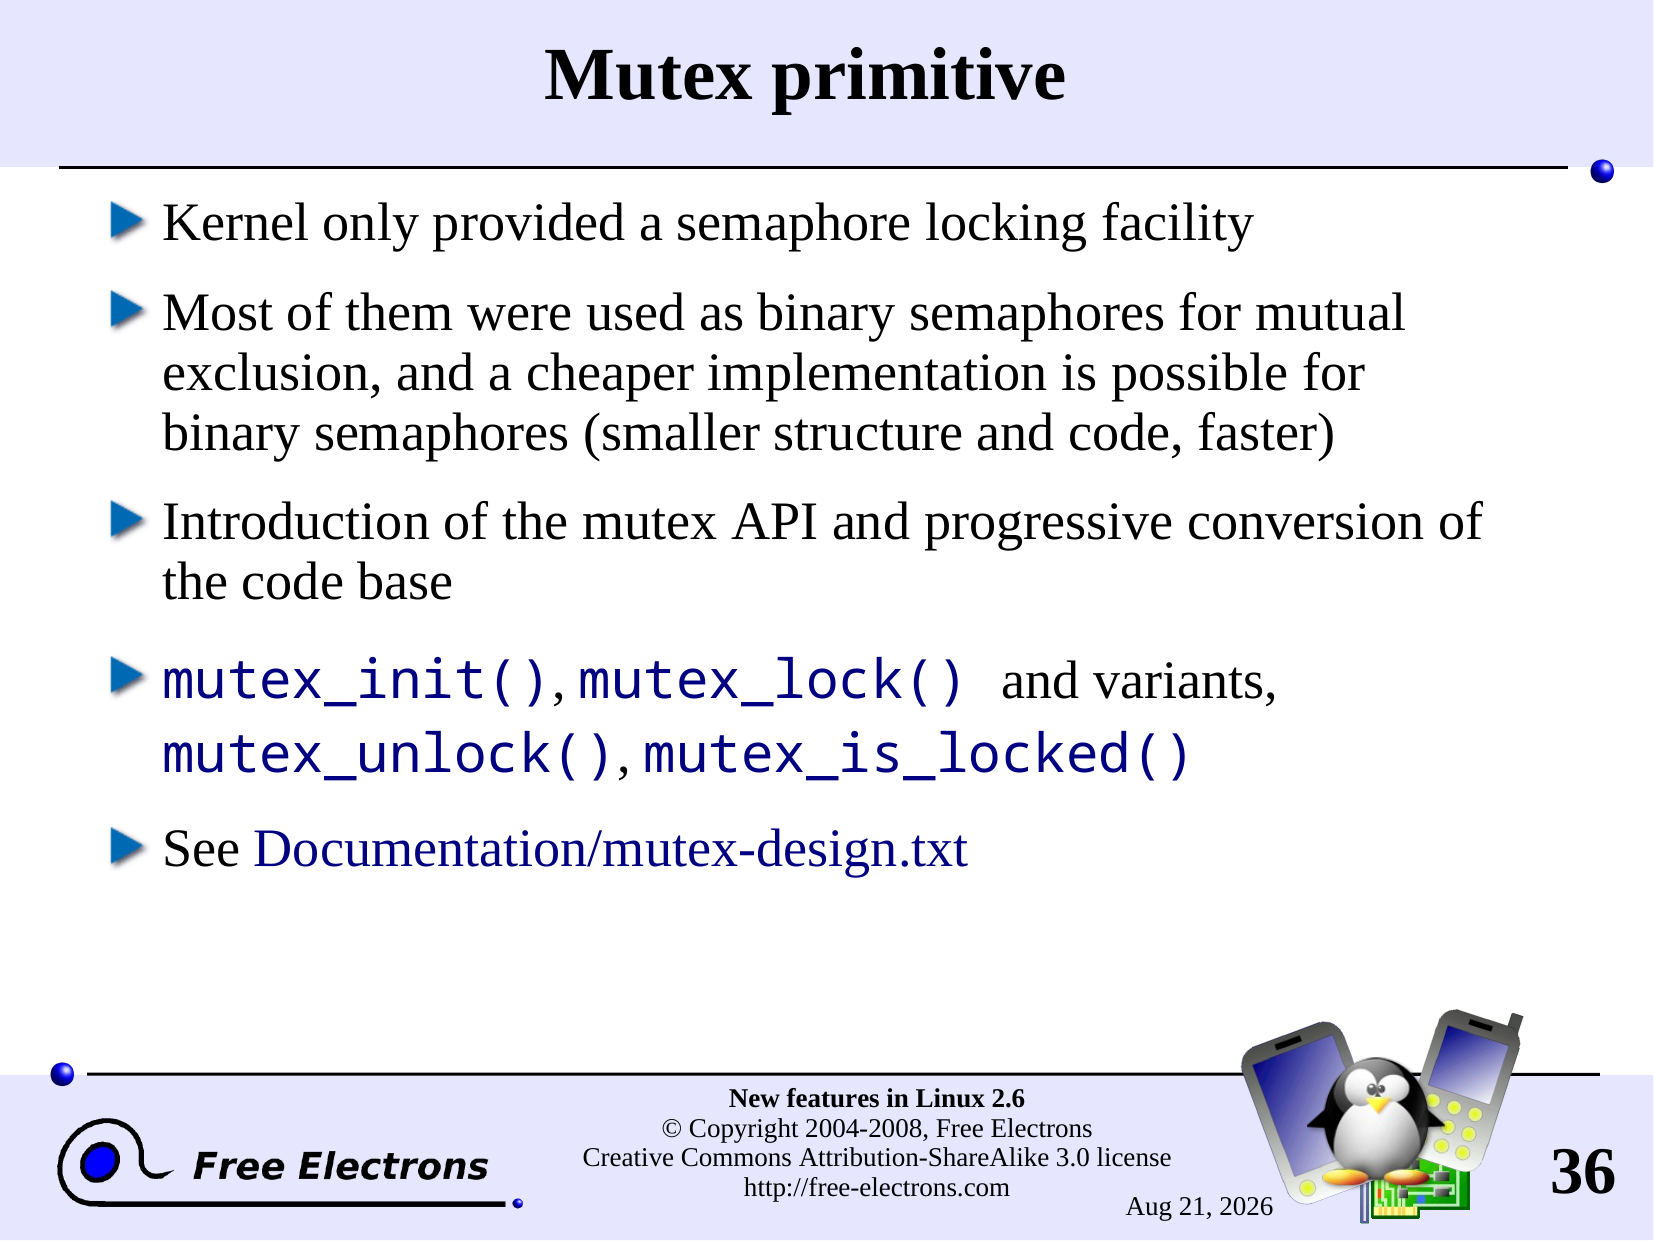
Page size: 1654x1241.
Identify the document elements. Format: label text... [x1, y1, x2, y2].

title Mutex primitive [60, 25, 1551, 124]
picture [50, 1107, 527, 1216]
list Kernel only provided a semaphore locking facility Most of them were used as binary semaphores for mutual exclusion, and a cheaper implementation is possible for binary semaphores (smaller structure and code, faster) Introduction of the mutex API and progressive conversion of the code base mutex_init(), mutex_lock() and variants, mutex_unlock(), mutex_is_locked() See Documentation/mutex-design.txt [91, 192, 1504, 1043]
picture [1225, 1003, 1538, 1241]
